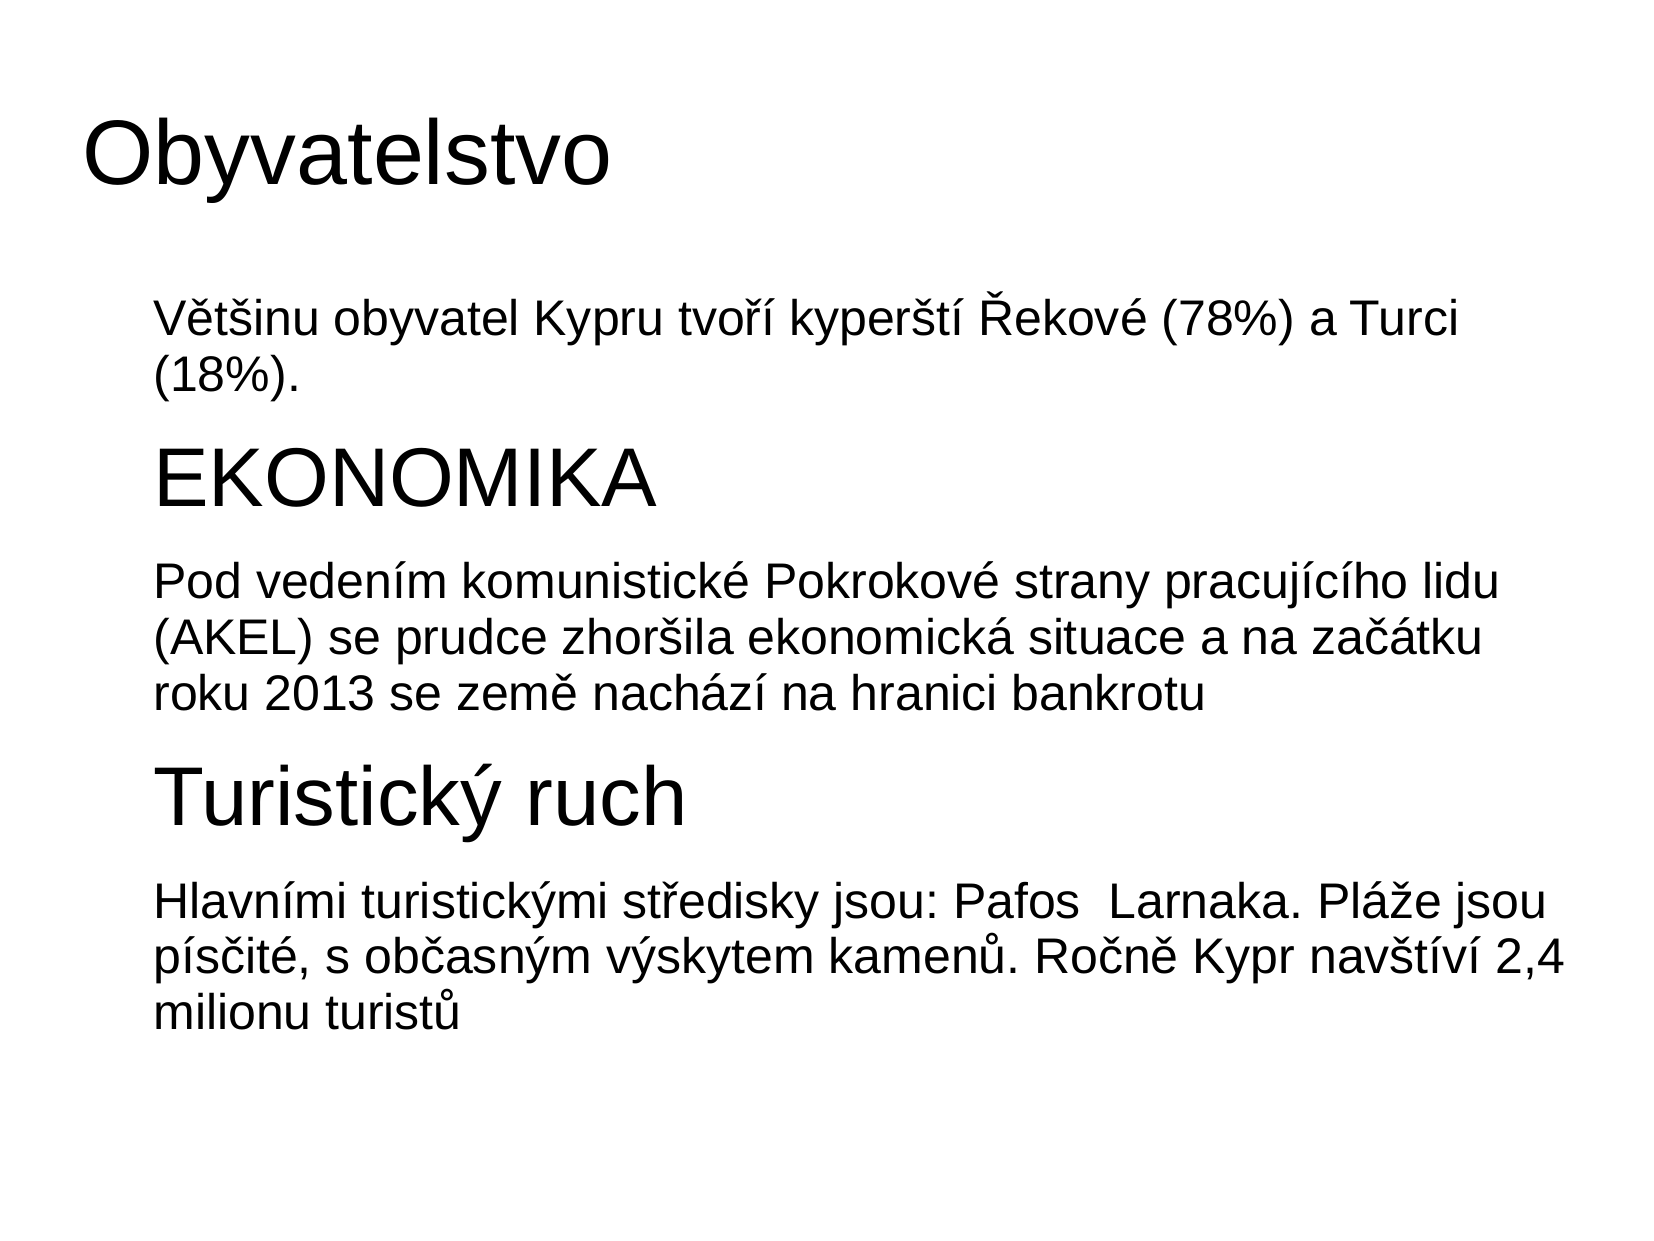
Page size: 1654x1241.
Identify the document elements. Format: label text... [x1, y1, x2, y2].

title Obyvatelstvo [82, 49, 1571, 257]
list Většinu obyvatel Kypru tvoří kyperští Řekové (78%) a Turci (18%). EKONOMIKA Pod vedením komunistické Pokrokové strany pracujícího lidu (AKEL) se prudce zhoršila ekonomická situace a na začátku roku 2013 se země nachází na hranici bankrotu Turistický ruch Hlavními turistickými středisky jsou: Pafos Larnaka. Pláže jsou písčité, s občasným výskytem kamenů. Ročně Kypr navštíví 2,4 milionu turistů [82, 290, 1571, 1109]
